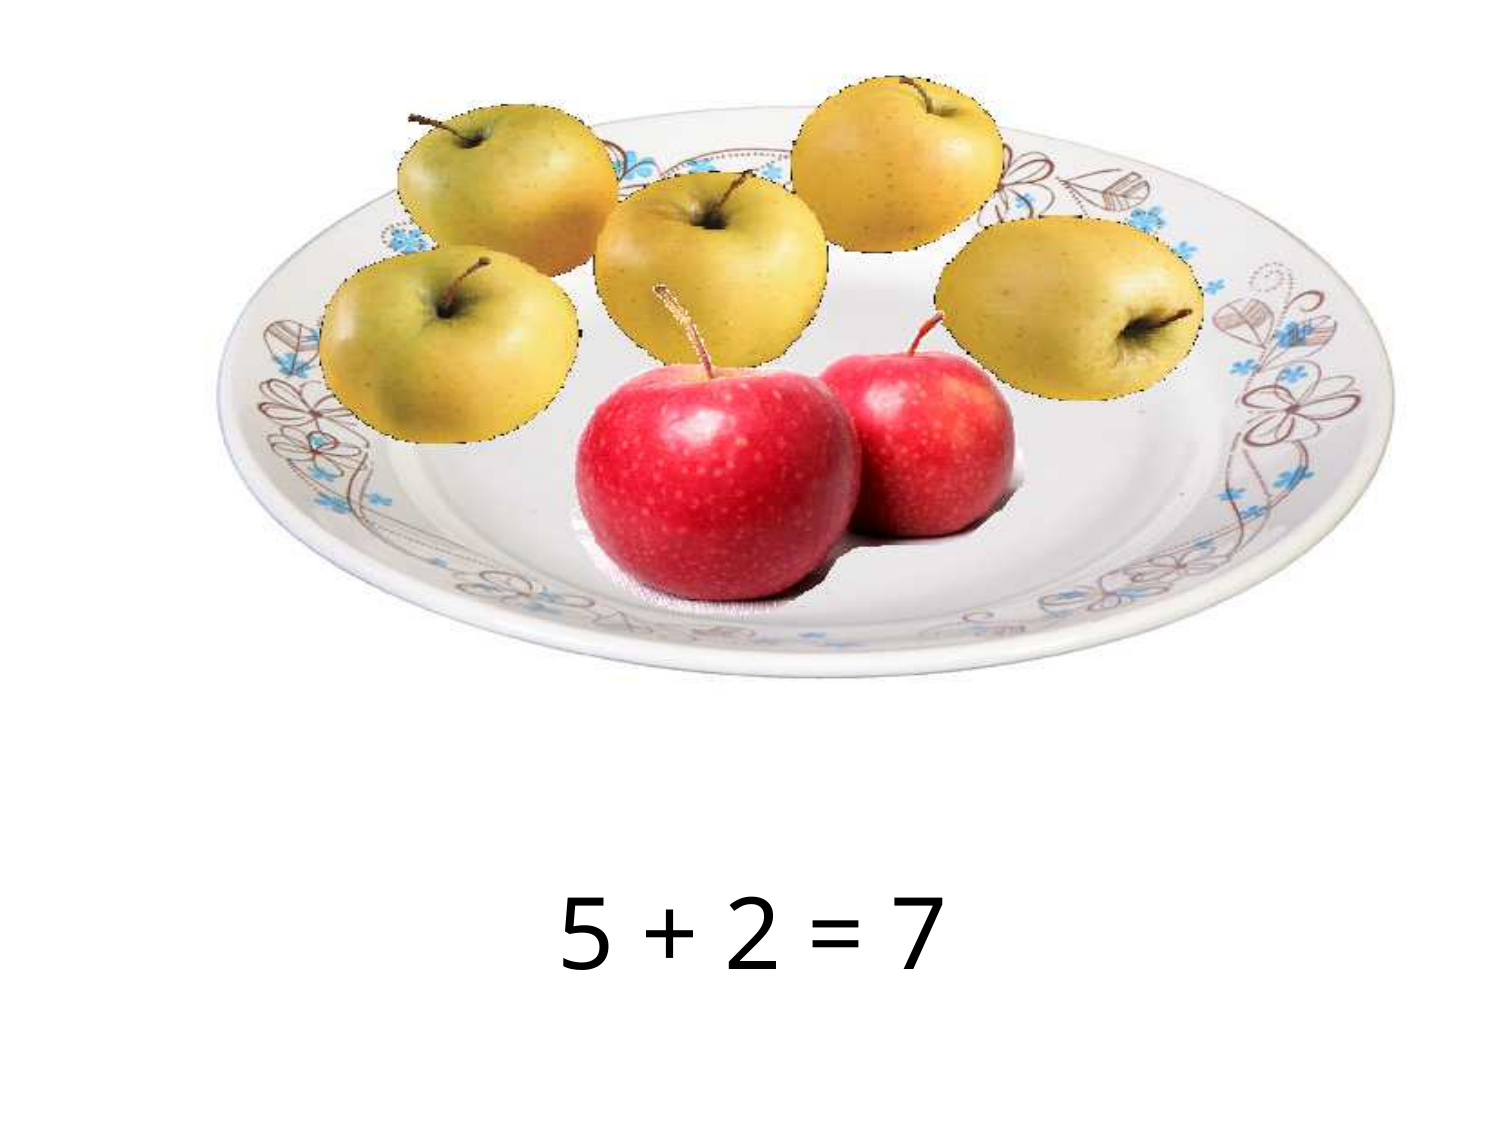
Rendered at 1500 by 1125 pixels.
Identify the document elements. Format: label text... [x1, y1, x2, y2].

picture [88, 0, 1465, 804]
text_box 5 + 2 = 7 [543, 862, 1007, 997]
